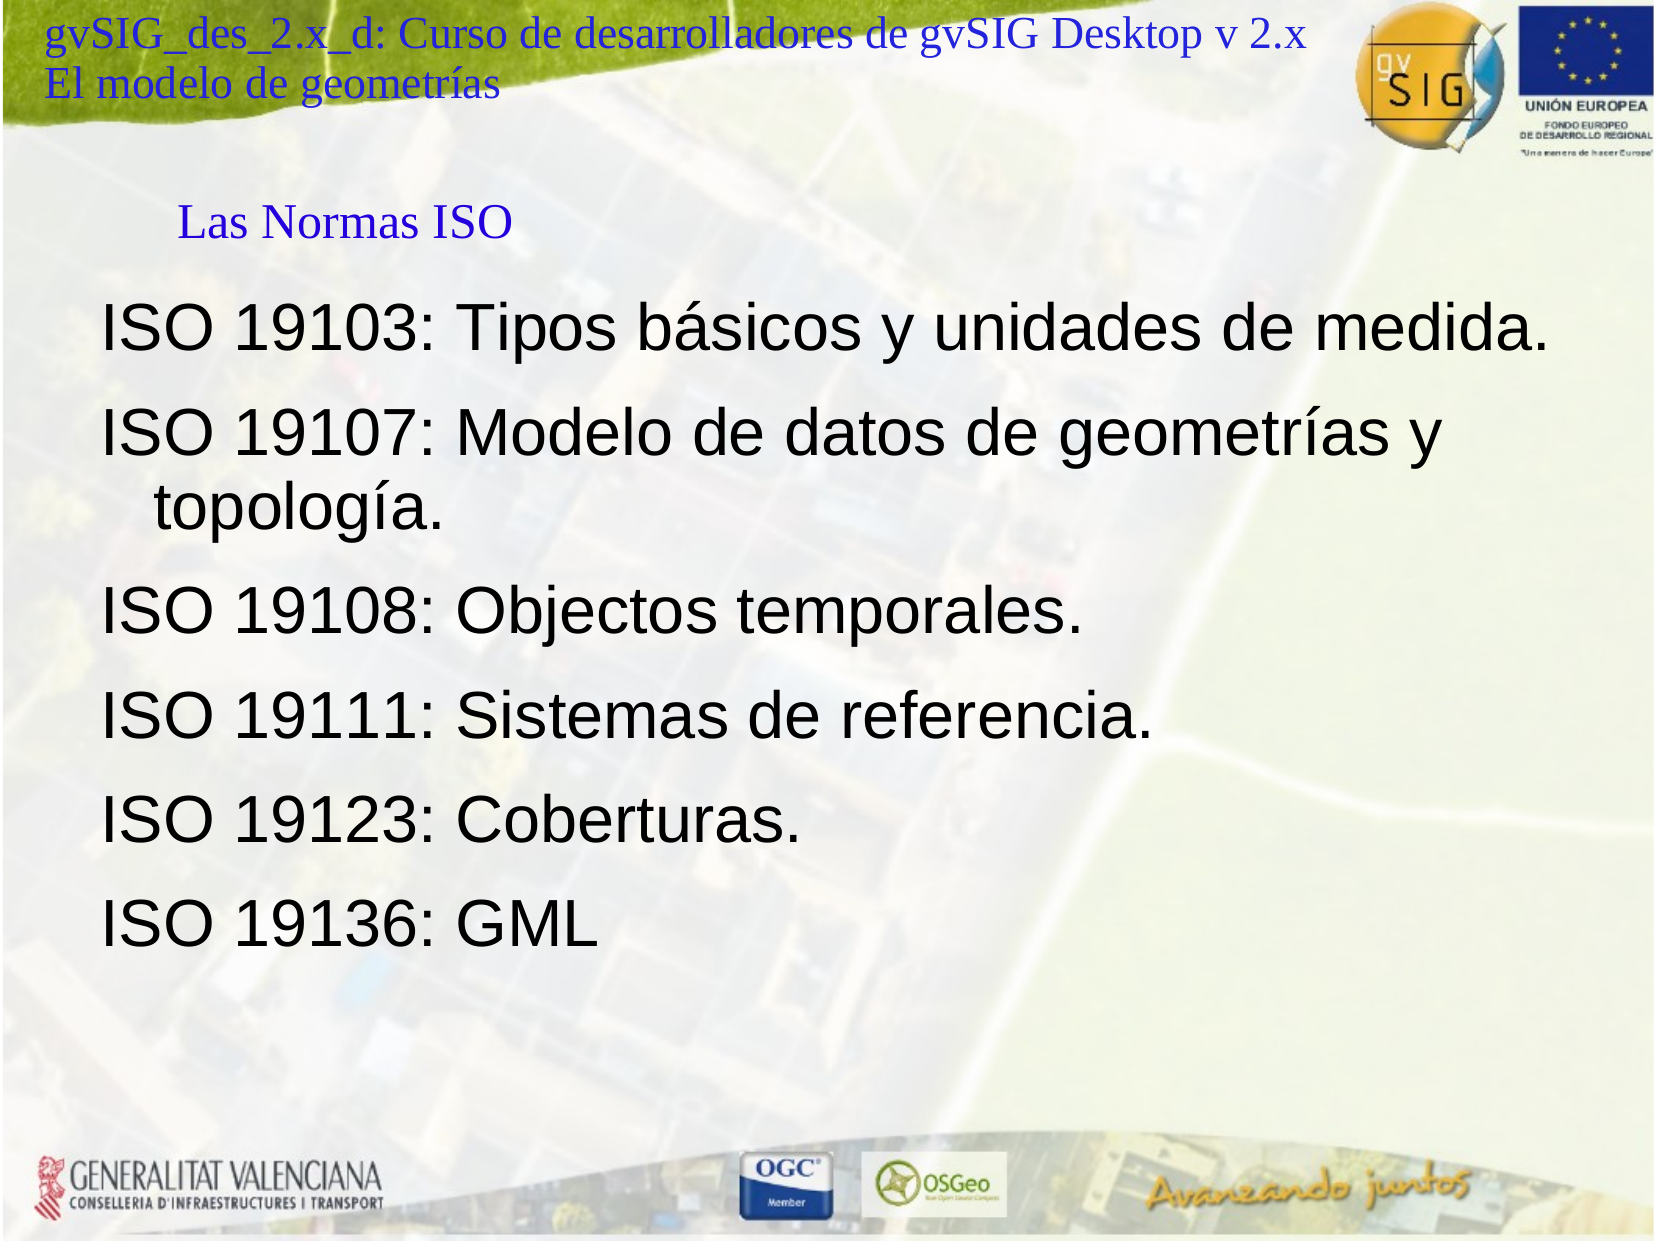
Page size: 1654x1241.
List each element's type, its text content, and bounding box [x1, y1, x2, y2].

list ISO 19103: Tipos básicos y unidades de medida. ISO 19107: Modelo de datos de geometrías y topología. ISO 19108: Objectos temporales. ISO 19111: Sistemas de referencia. ISO 19123: Coberturas. ISO 19136: GML [82, 290, 1571, 1037]
picture [2, 0, 1654, 1241]
title Las Normas ISO [177, 95, 1329, 347]
